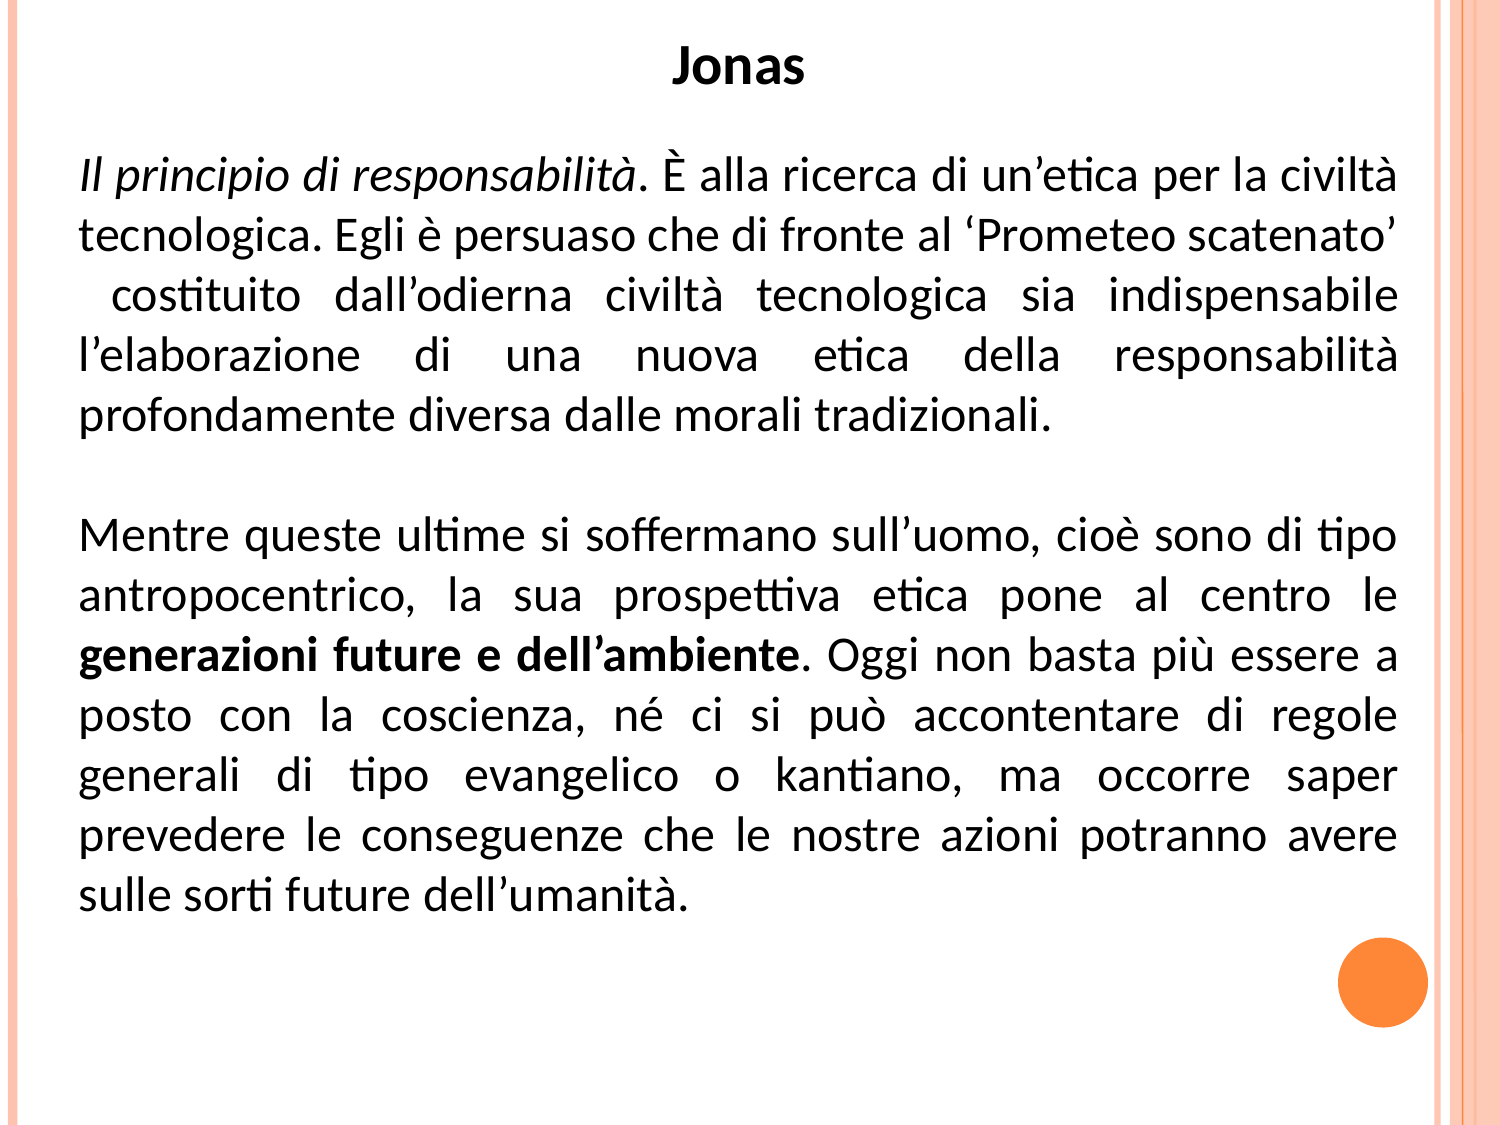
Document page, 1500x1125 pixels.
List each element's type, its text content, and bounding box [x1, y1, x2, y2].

text_box Jonas Il principio di responsabilità. È alla ricerca di un’etica per la civiltà tecnologica. Egli è persuaso che di fronte al ‘Prometeo scatenato’ costituito dall’odierna civiltà tecnologica sia indispensabile l’elaborazione di una nuova etica della responsabilità profondamente diversa dalle morali tradizionali. Mentre queste ultime si soffermano sull’uomo, cioè sono di tipo antropocentrico, la sua prospettiva etica pone al centro le generazioni future e dell’ambiente. Oggi non basta più essere a posto con la coscienza, né ci si può accontentare di regole generali di tipo evangelico o kantiano, ma occorre saper prevedere le conseguenze che le nostre azioni potranno avere sulle sorti future dell’umanità. [63, 19, 1424, 939]
